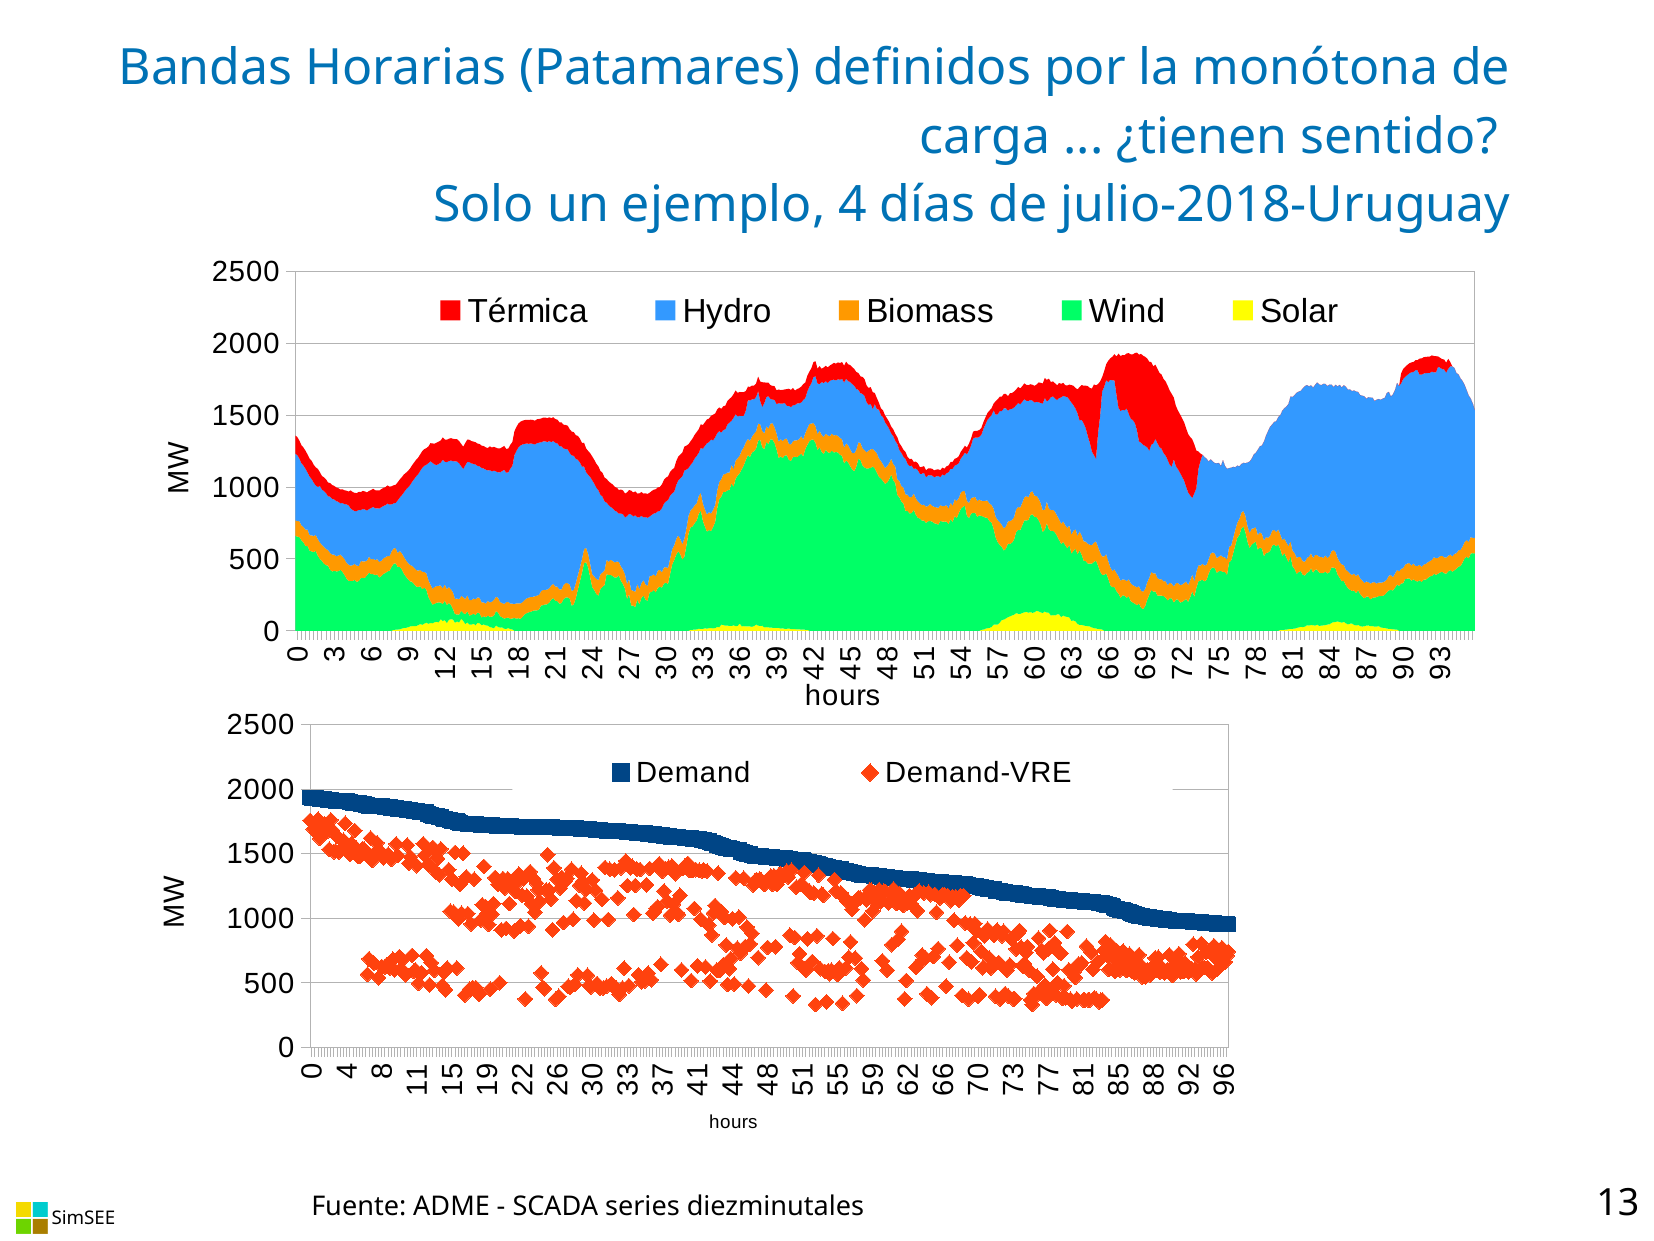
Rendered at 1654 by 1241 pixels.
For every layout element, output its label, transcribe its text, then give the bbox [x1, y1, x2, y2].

text_box Fuente: ADME - SCADA series diezminutales [296, 1178, 1232, 1240]
title Bandas Horarias (Patamares) definidos por la monótona de carga ... ¿tienen sentido? Solo un ejemplo, 4 días de julio-2018-Uruguay [112, 31, 1613, 225]
picture [15, 1201, 49, 1235]
chart [121, 245, 1511, 1164]
